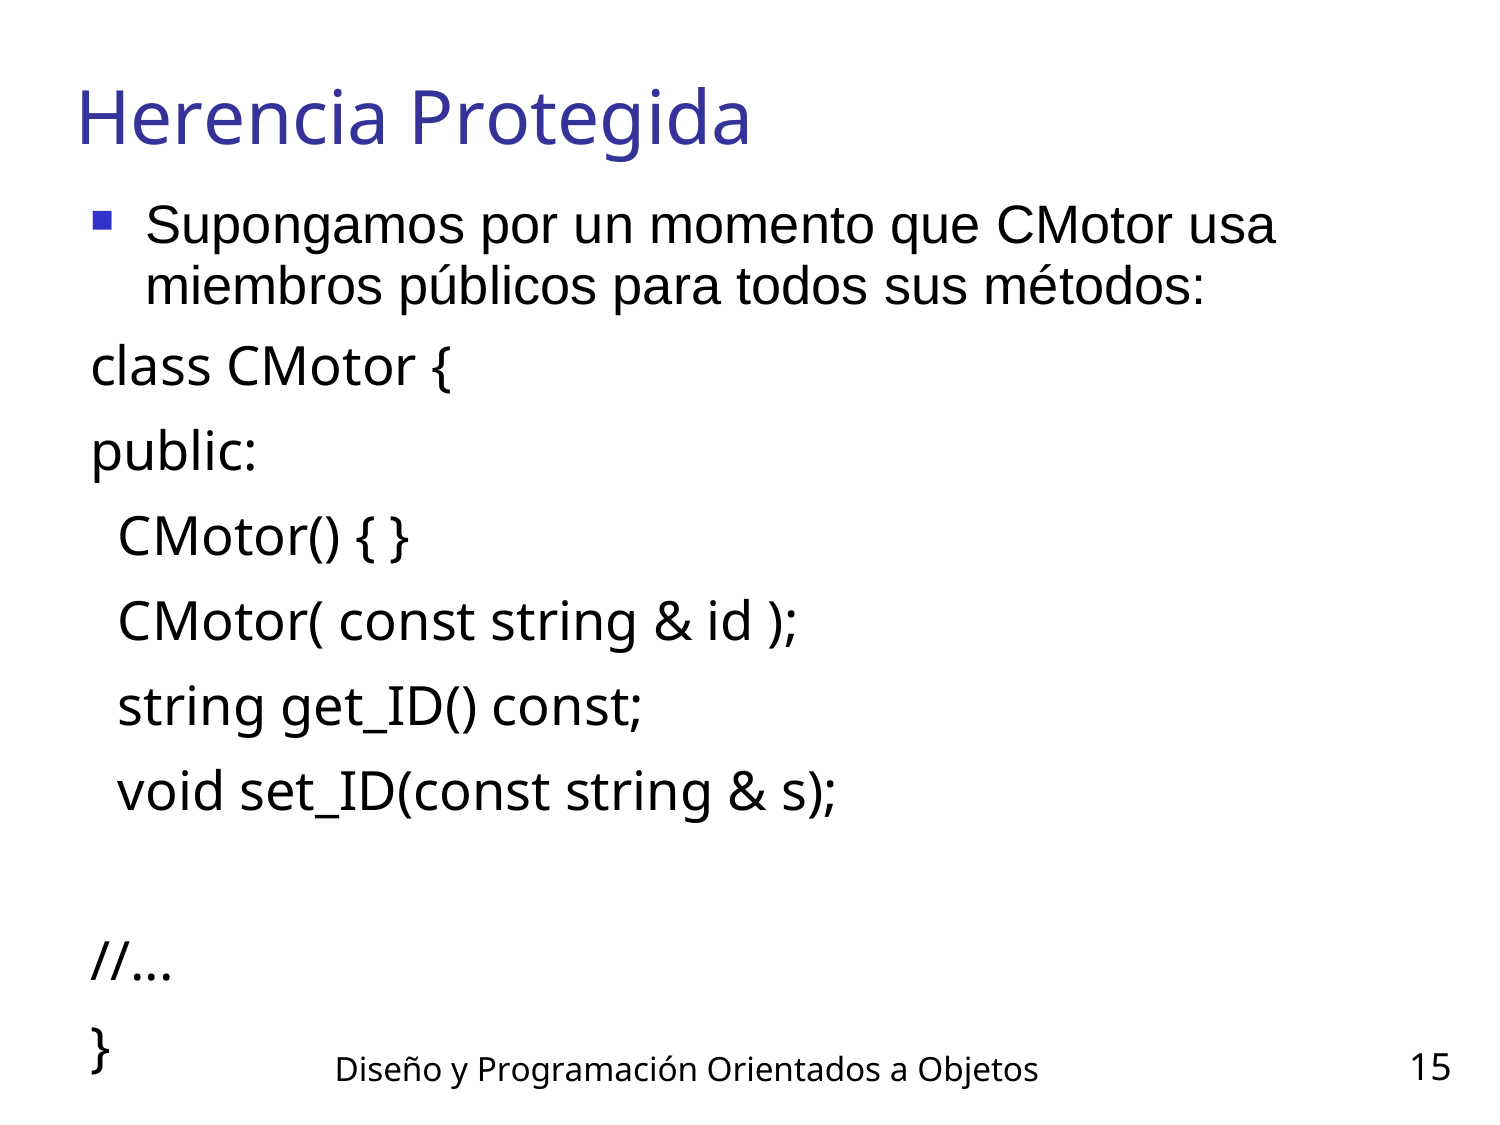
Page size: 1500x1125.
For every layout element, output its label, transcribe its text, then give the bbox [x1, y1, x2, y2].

title Herencia Protegida [75, 30, 1466, 193]
list Supongamos por un momento que CMotor usa miembros públicos para todos sus métodos: class CMotor { public: CMotor() { } CMotor( const string & id ); string get_ID() const; void set_ID(const string & s); //... } [75, 187, 1462, 1066]
